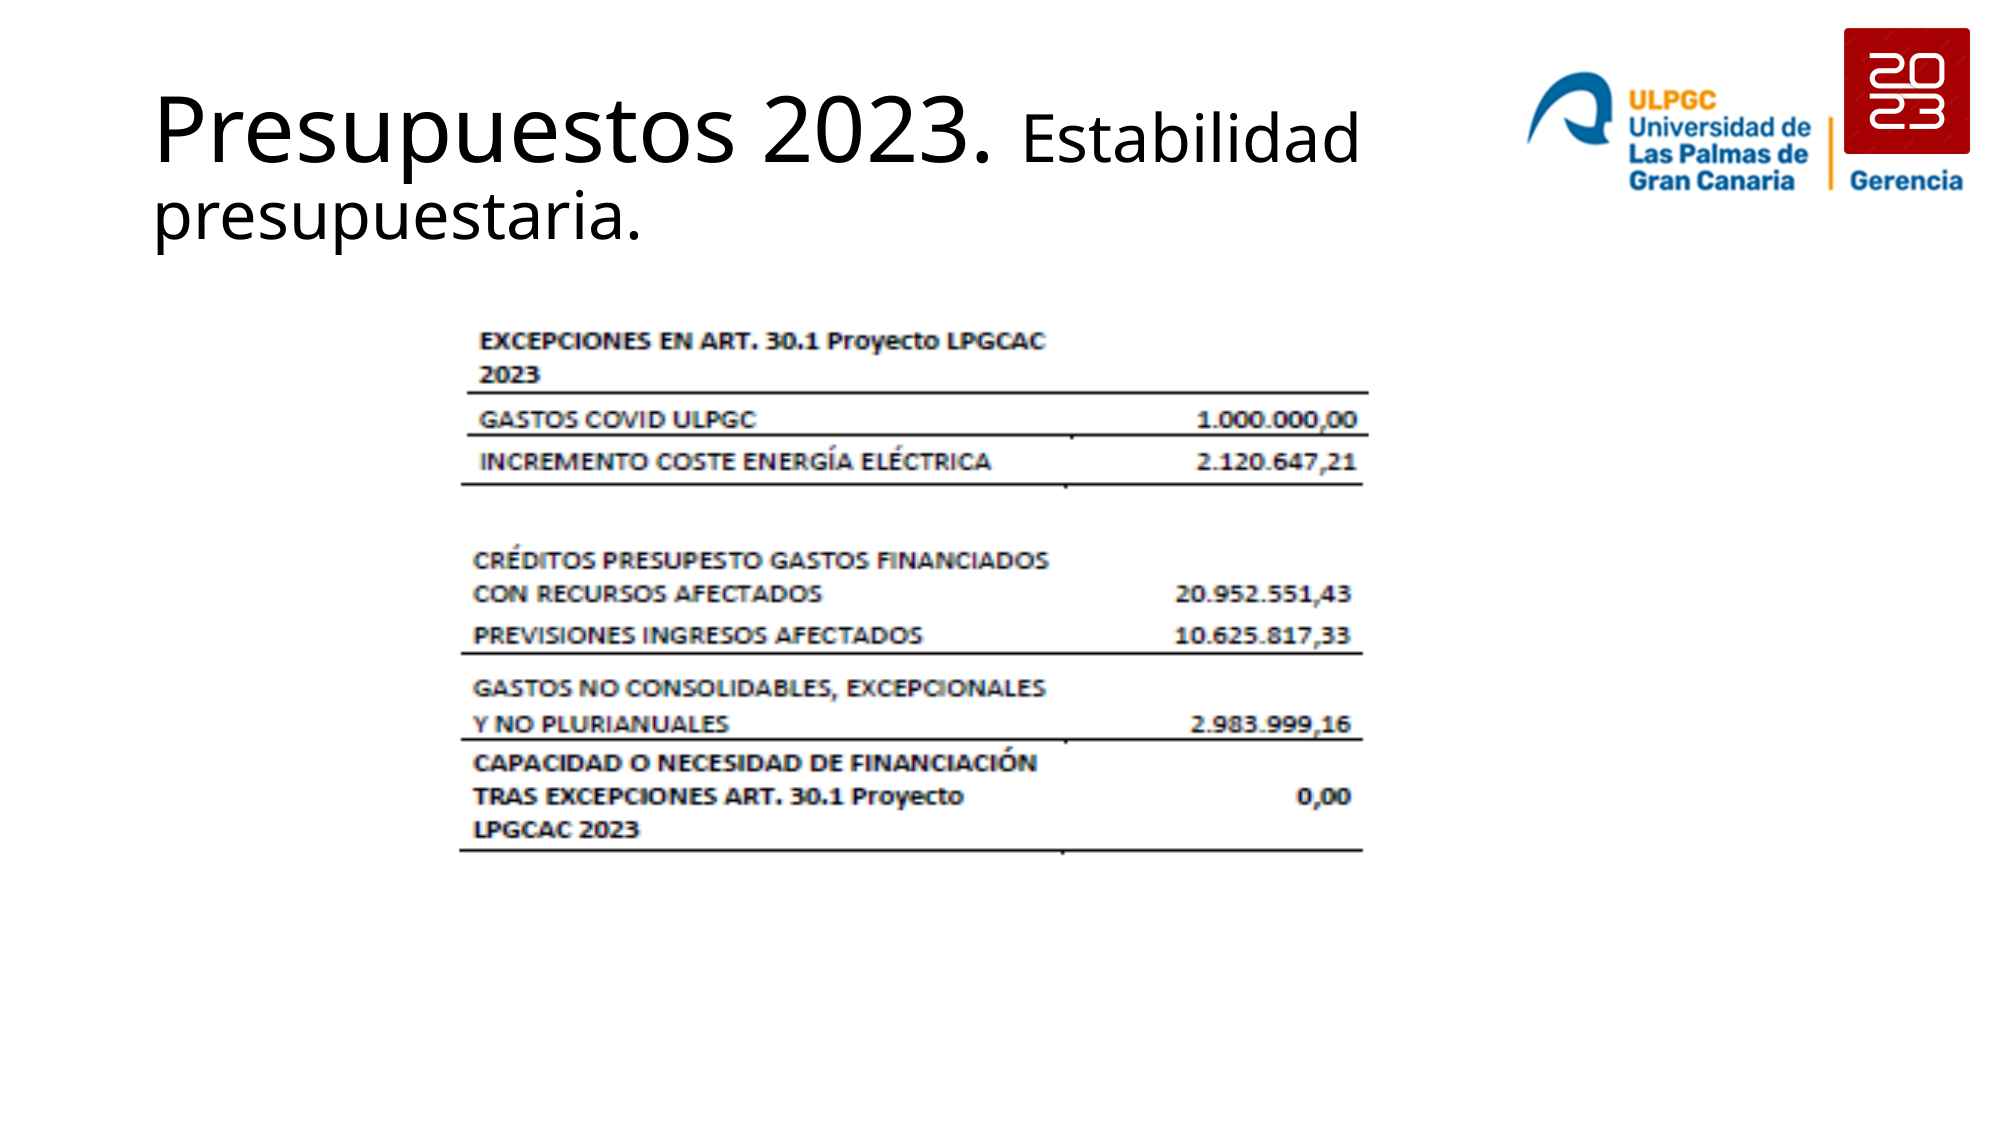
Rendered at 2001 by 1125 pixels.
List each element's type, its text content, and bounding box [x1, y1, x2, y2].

picture [1493, 24, 2000, 232]
picture [459, 325, 1370, 858]
title Presupuestos 2023. Estabilidad presupuestaria. [137, 59, 1863, 278]
